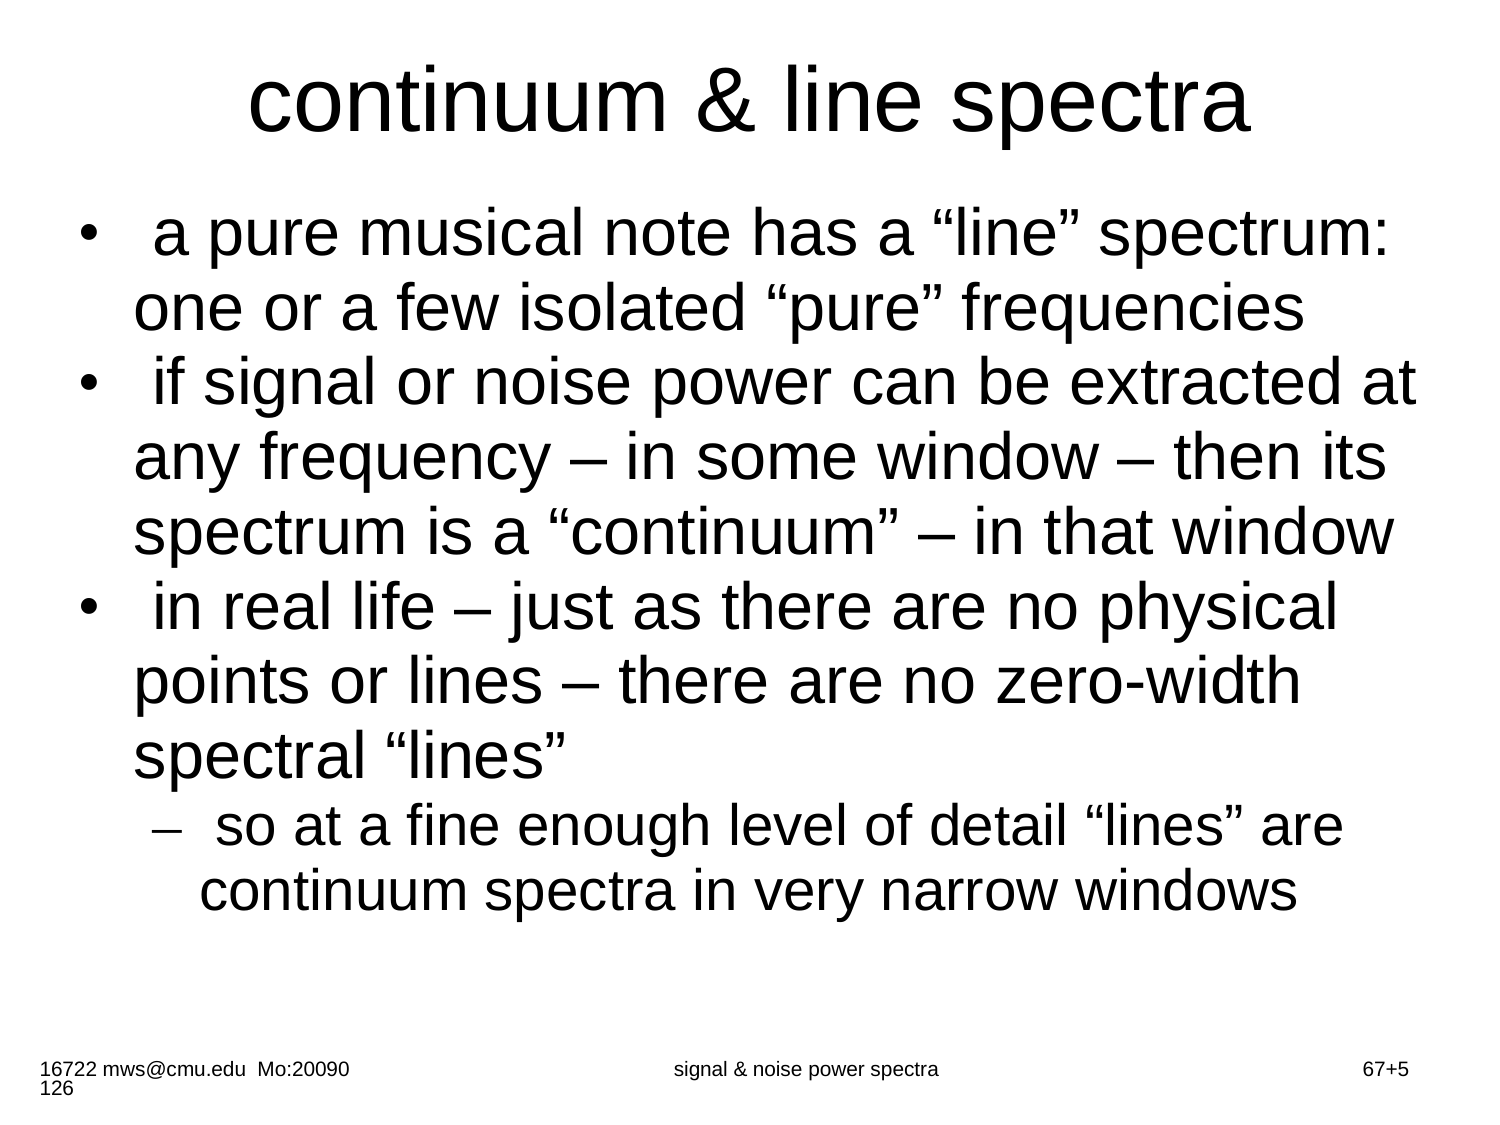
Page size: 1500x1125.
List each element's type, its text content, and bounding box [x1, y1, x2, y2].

list a pure musical note has a “line” spectrum: one or a few isolated “pure” frequencies if signal or noise power can be extracted at any frequency – in some window – then its spectrum is a “continuum” – in that window in real life – just as there are no physical points or lines – there are no zero-width spectral “lines” so at a fine enough level of detail “lines” are continuum spectra in very narrow windows [62, 187, 1438, 1026]
title continuum & line spectra [24, 37, 1476, 163]
